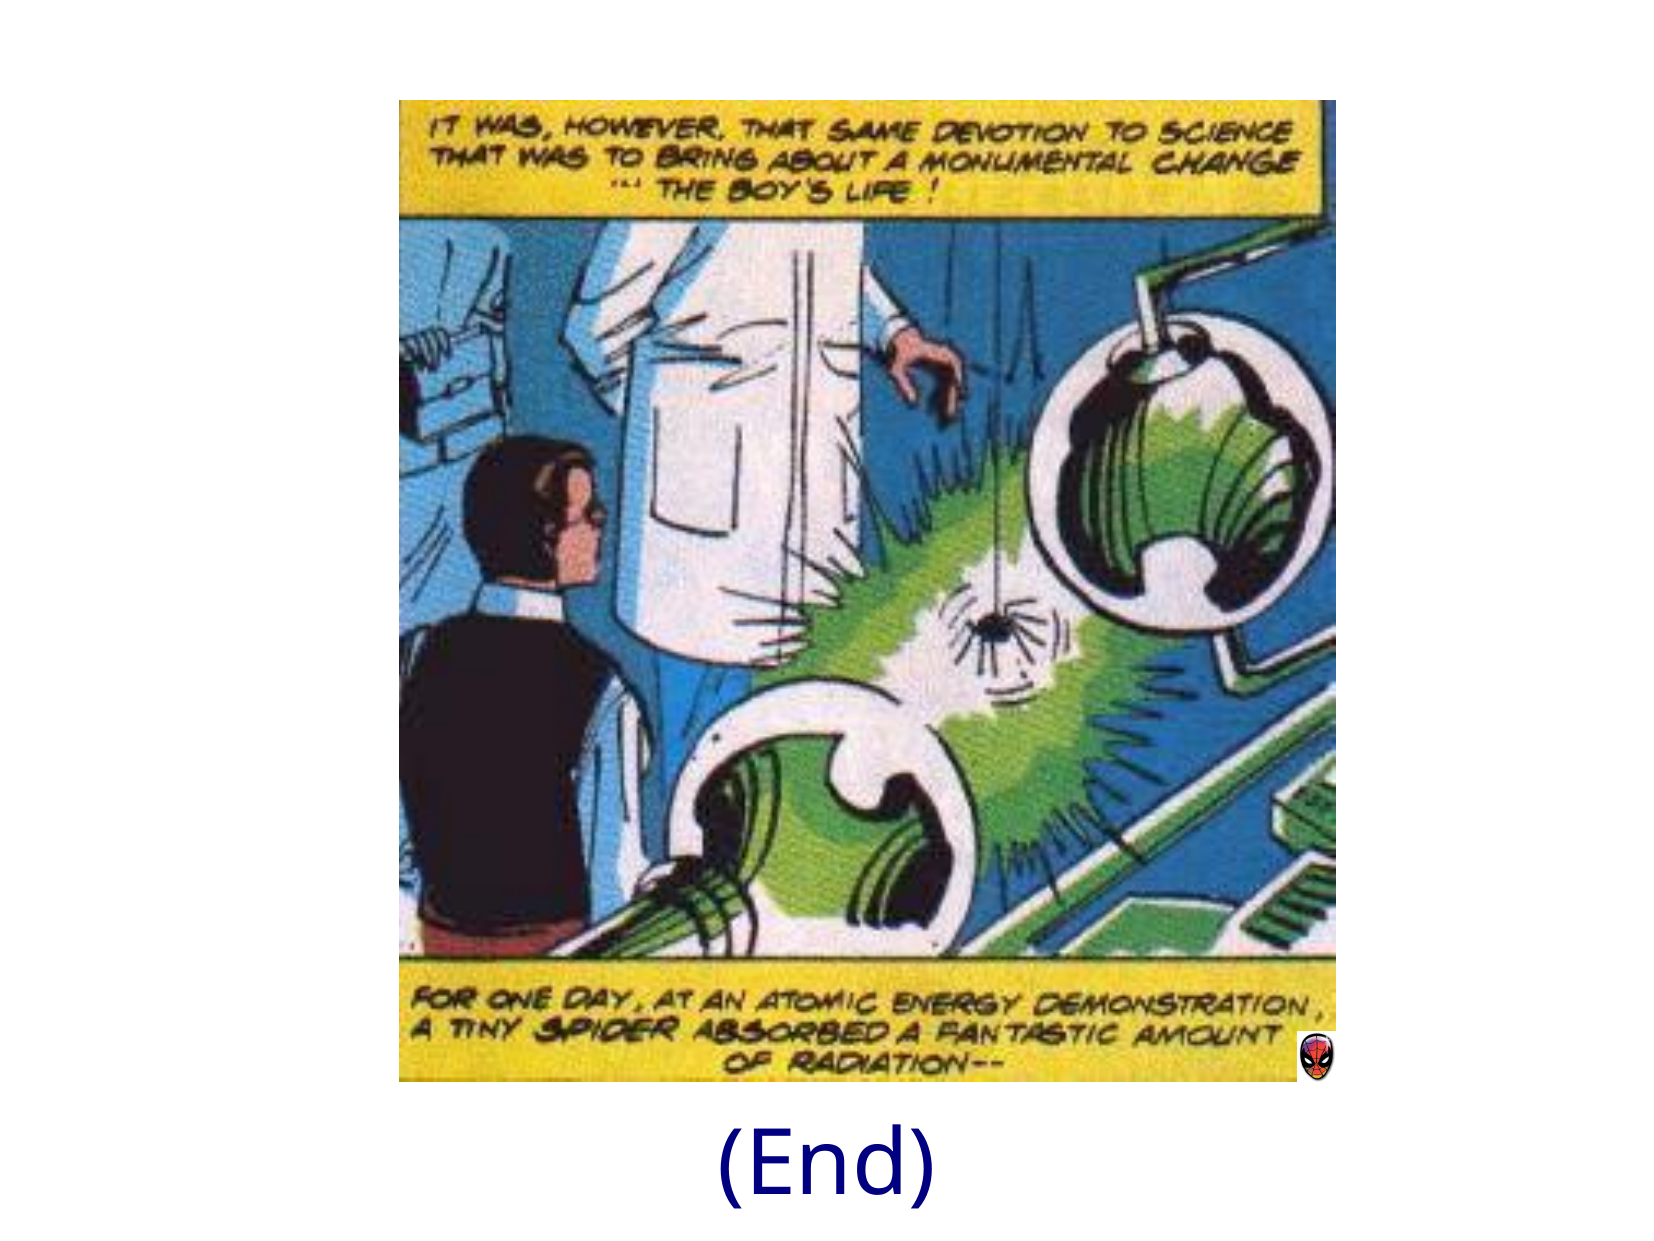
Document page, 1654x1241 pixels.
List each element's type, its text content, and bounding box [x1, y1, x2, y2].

title (End) [686, 1104, 968, 1215]
picture [399, 100, 1336, 1082]
